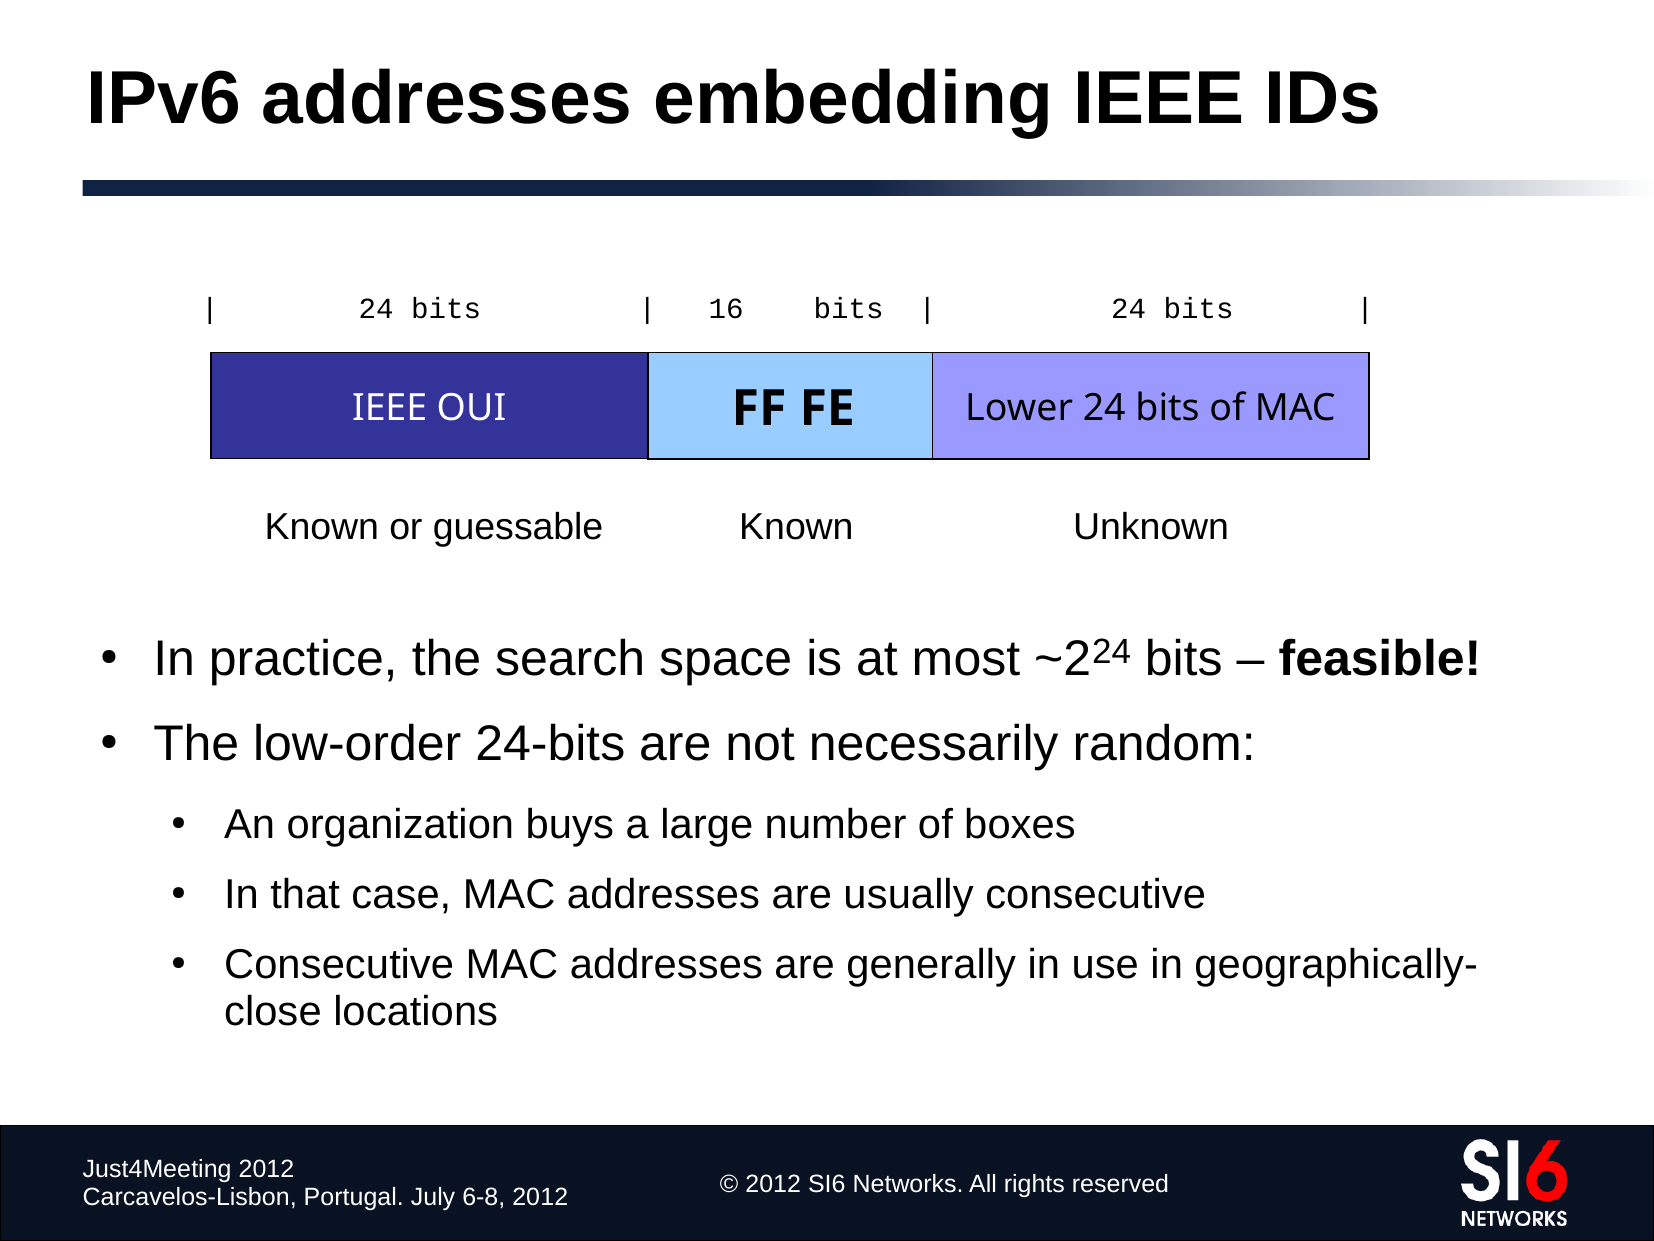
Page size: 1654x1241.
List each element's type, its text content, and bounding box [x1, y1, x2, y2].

picture [1461, 1139, 1567, 1226]
list In practice, the search space is at most ~224 bits – feasible! The low-order 24-bits are not necessarily random: An organization buys a large number of boxes In that case, MAC addresses are usually consecutive Consecutive MAC addresses are generally in use in geographically-close locations [82, 630, 1571, 1111]
text_box FF FE [647, 352, 932, 459]
text_box | 24 bits | 16 bits | 24 bits | [168, 281, 1411, 333]
text_box Lower 24 bits of MAC [932, 352, 1369, 459]
text_box Known or guessable Known Unknown [239, 498, 1350, 556]
title IPv6 addresses embedding IEEE IDs [86, 30, 1576, 166]
text_box IEEE OUI [210, 352, 647, 459]
